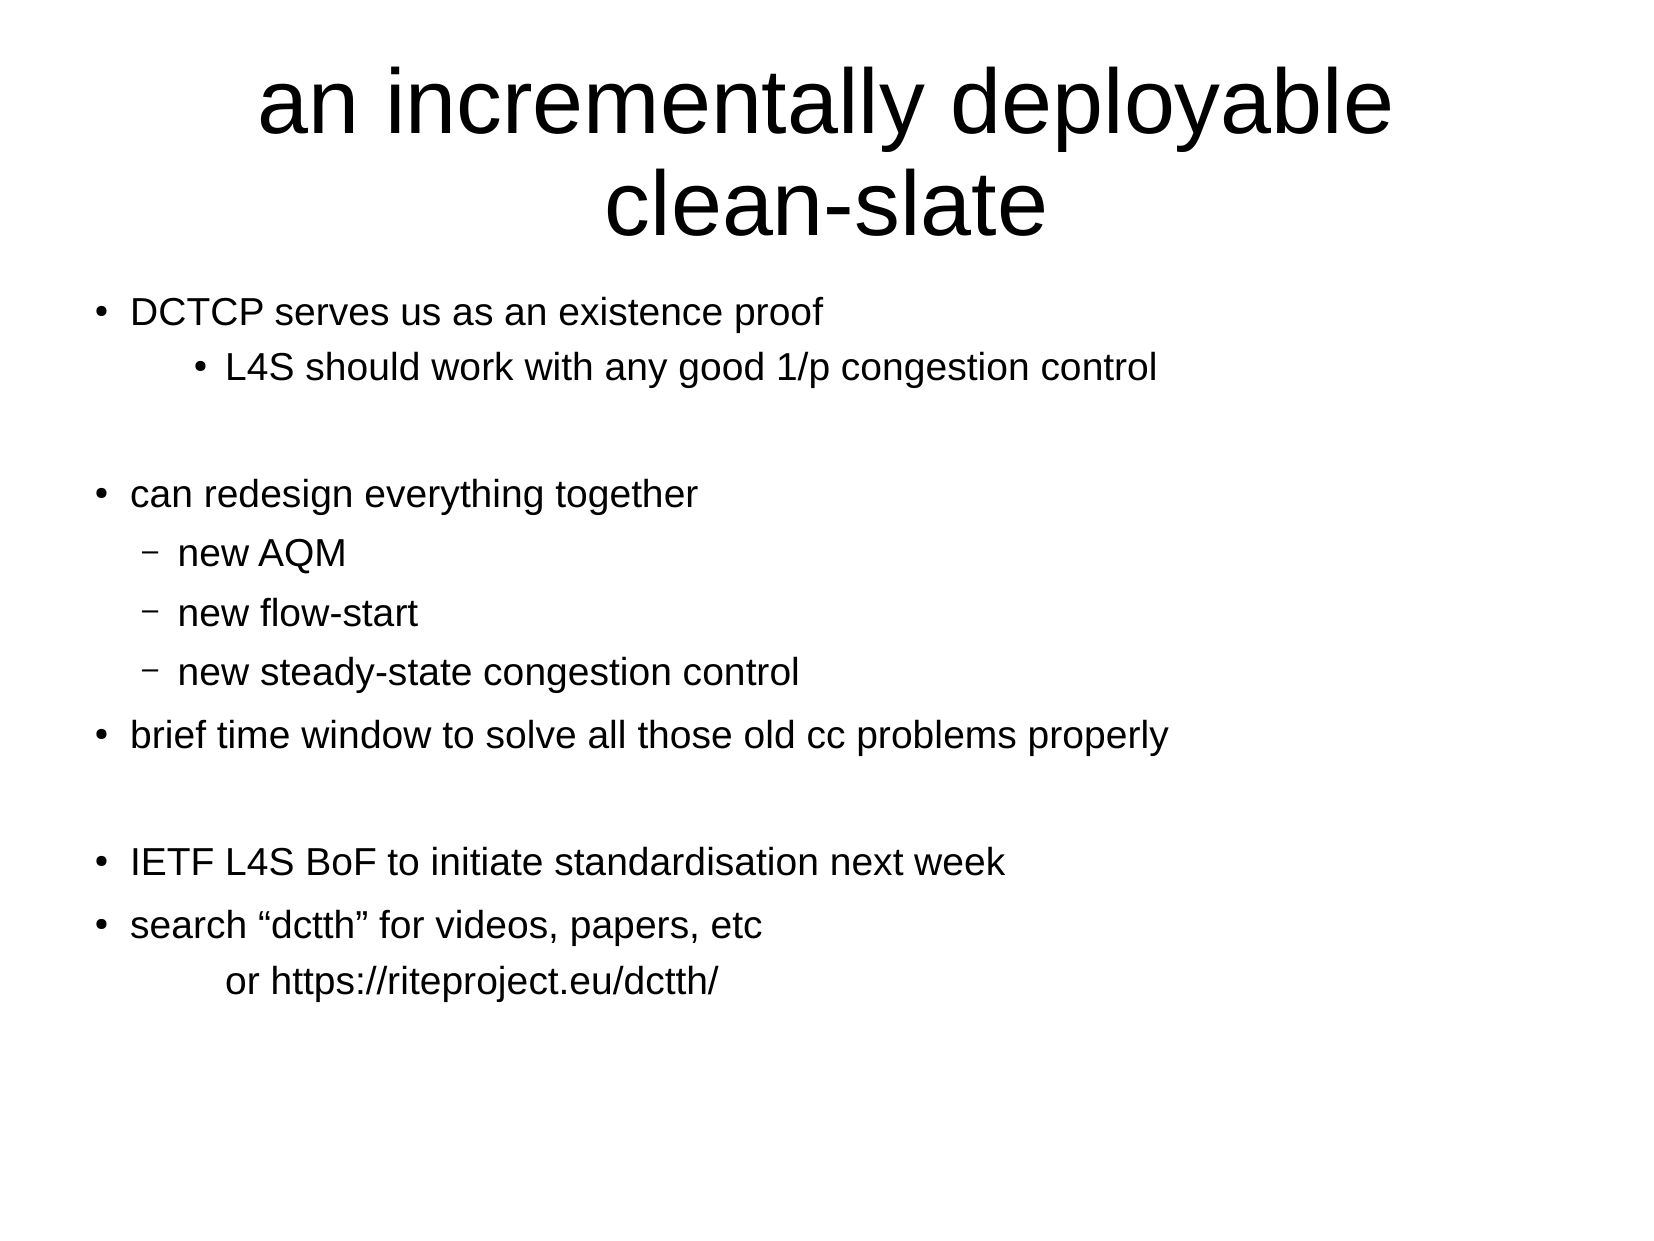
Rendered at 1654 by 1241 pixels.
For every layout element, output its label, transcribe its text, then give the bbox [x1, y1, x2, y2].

title an incrementally deployable clean-slate [82, 49, 1571, 257]
list DCTCP serves us as an existence proof L4S should work with any good 1/p congestion control can redesign everything together new AQM new flow-start new steady-state congestion control brief time window to solve all those old cc problems properly IETF L4S BoF to initiate standardisation next week search “dctth” for videos, papers, etc or https://riteproject.eu/dctth/ [82, 290, 1571, 1010]
